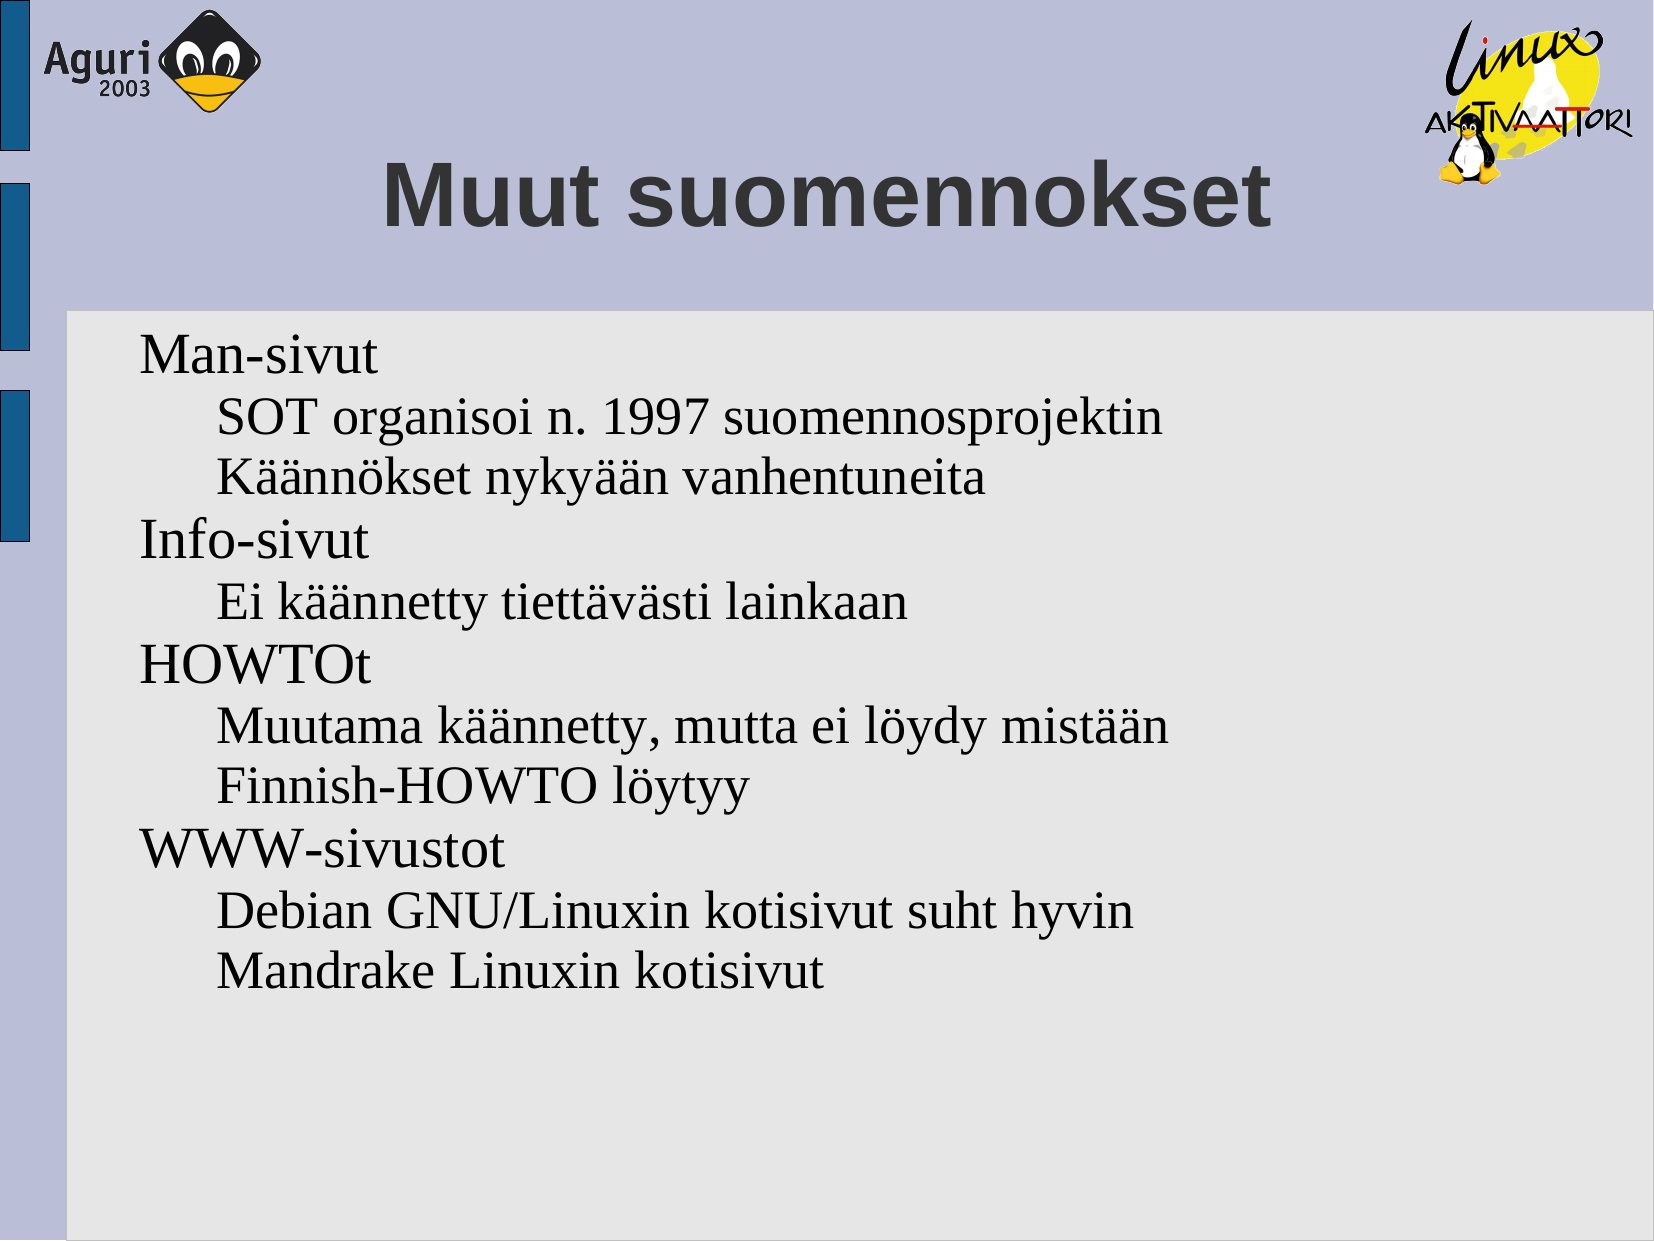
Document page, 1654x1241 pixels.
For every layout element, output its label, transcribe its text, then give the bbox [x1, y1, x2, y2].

picture [39, 9, 265, 113]
picture [1417, 12, 1640, 190]
list Man-sivut SOT organisoi n. 1997 suomennosprojektin Käännökset nykyään vanhentuneita Info-sivut Ei käännetty tiettävästi lainkaan HOWTOt Muutama käännetty, mutta ei löydy mistään Finnish-HOWTO löytyy WWW-sivustot Debian GNU/Linuxin kotisivut suht hyvin Mandrake Linuxin kotisivut [121, 322, 1561, 1173]
title Muut suomennokset [121, 91, 1534, 299]
